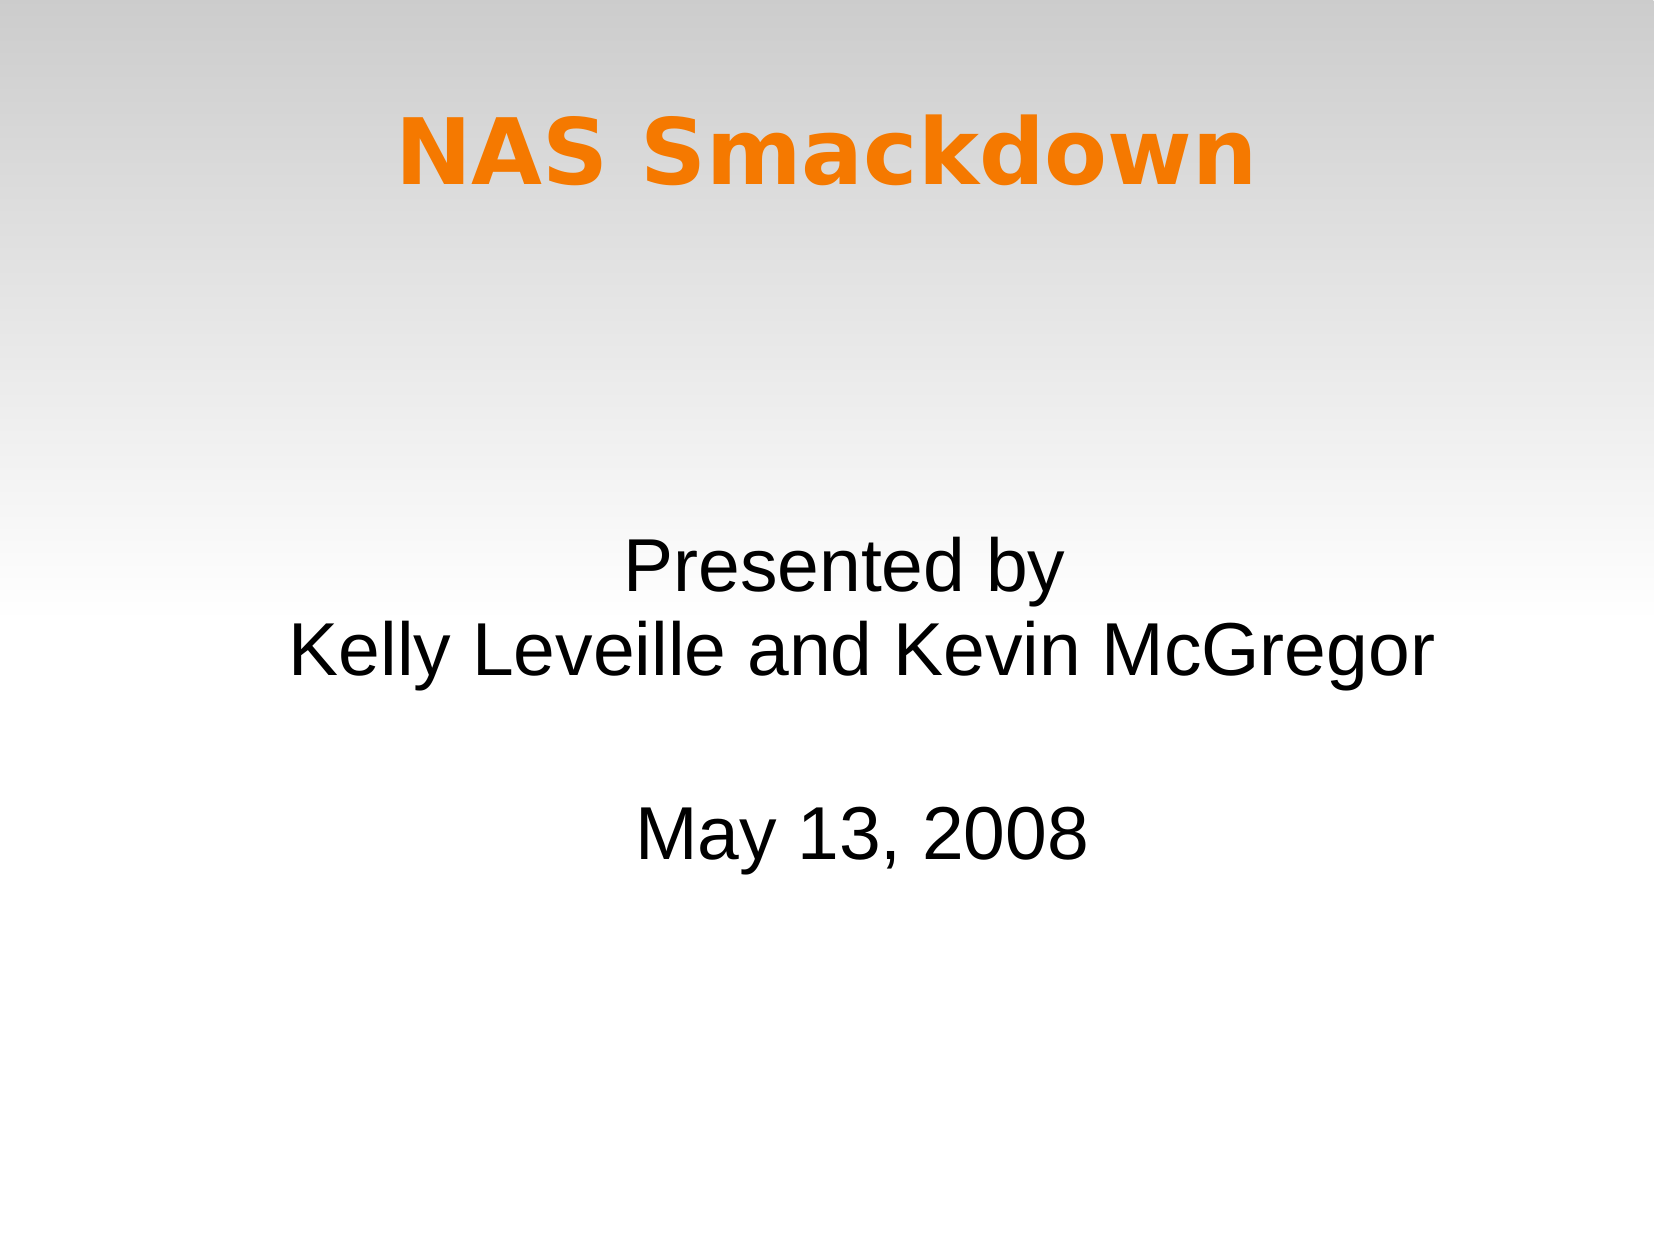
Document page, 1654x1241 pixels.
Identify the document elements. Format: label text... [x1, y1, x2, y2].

title NAS Smackdown [82, 49, 1571, 257]
subtitle Presented by Kelly Leveille and Kevin McGregor May 13, 2008 [82, 290, 1571, 1109]
